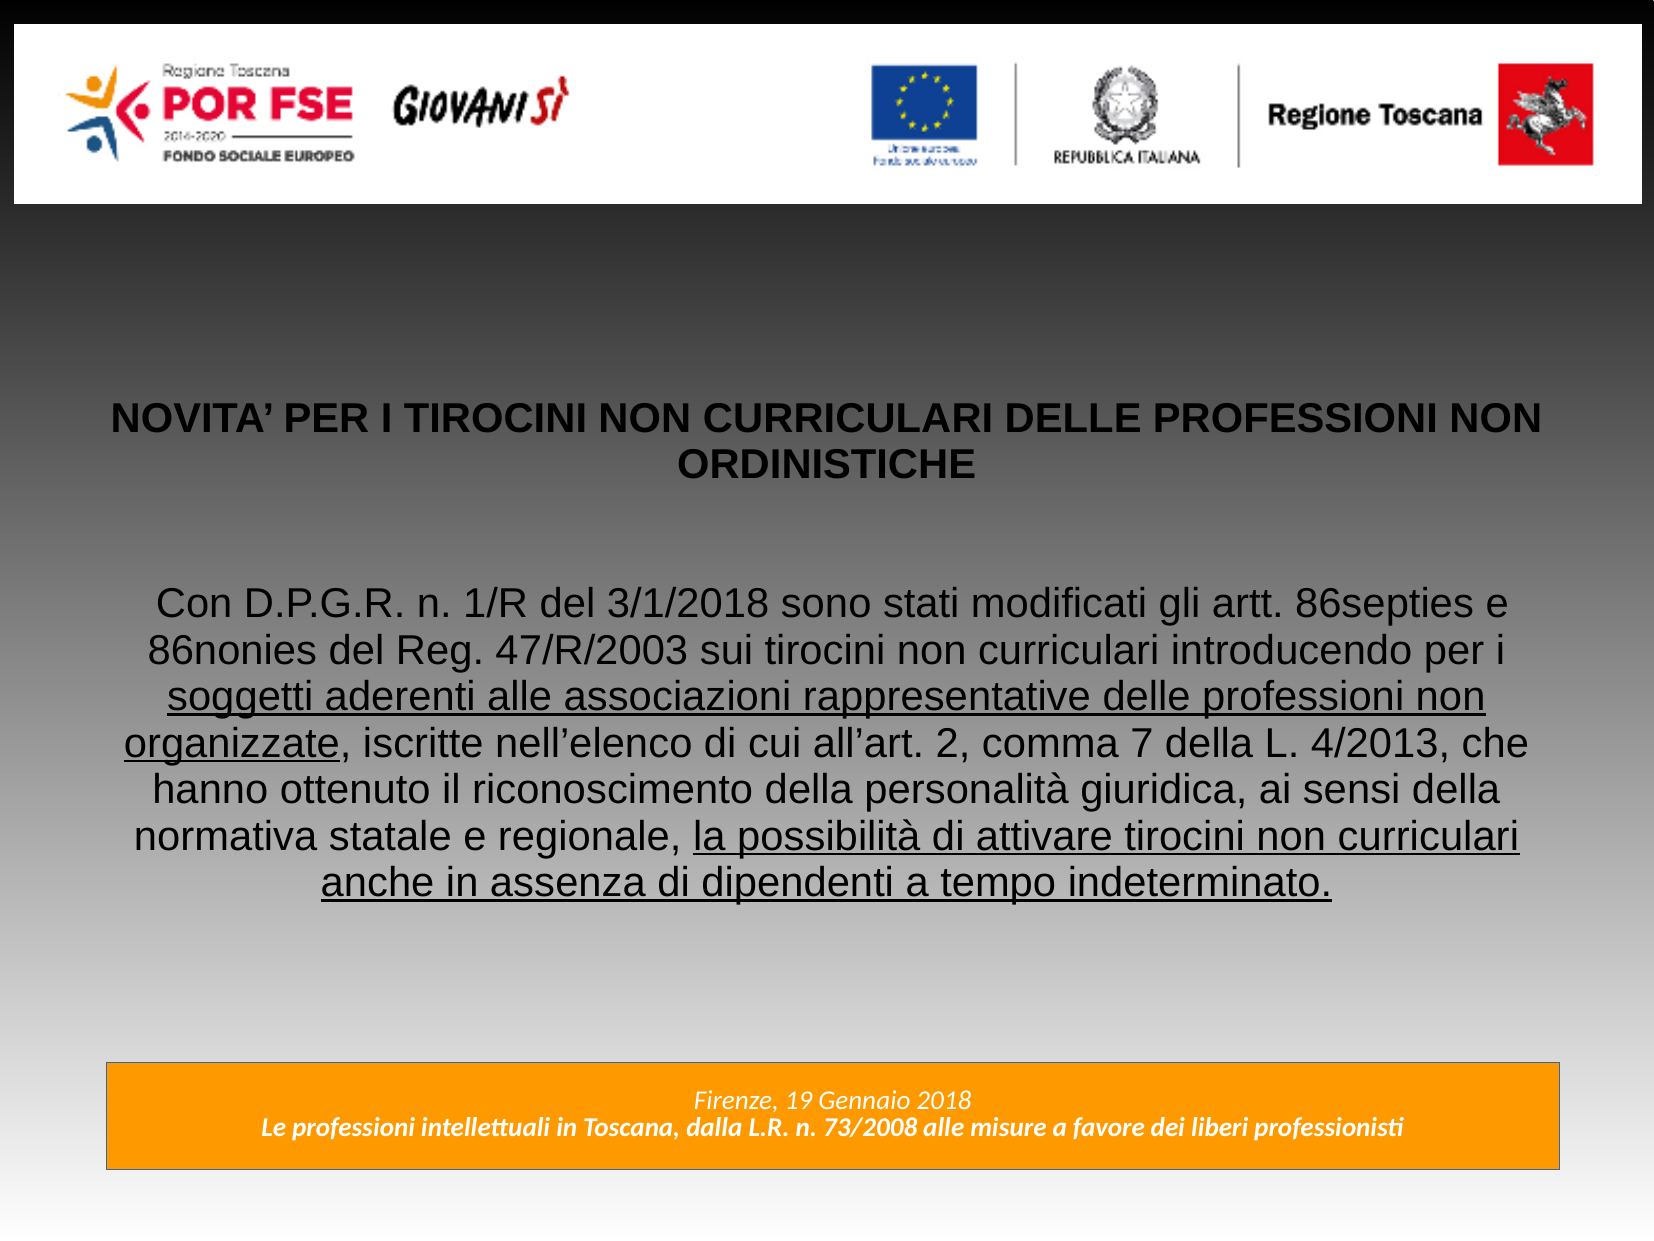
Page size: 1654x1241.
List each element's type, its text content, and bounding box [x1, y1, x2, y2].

subtitle NOVITA’ PER I TIROCINI NON CURRICULARI DELLE PROFESSIONI NON ORDINISTICHE Con D.P.G.R. n. 1/R del 3/1/2018 sono stati modificati gli artt. 86septies e 86nonies del Reg. 47/R/2003 sui tirocini non curriculari introducendo per i soggetti aderenti alle associazioni rappresentative delle professioni non organizzate, iscritte nell’elenco di cui all’art. 2, comma 7 della L. 4/2013, che hanno ottenuto il riconoscimento della personalità giuridica, ai sensi della normativa statale e regionale, la possibilità di attivare tirocini non curriculari anche in assenza di dipendenti a tempo indeterminato. [82, 208, 1571, 1092]
text_box Firenze, 19 Gennaio 2018 Le professioni intellettuali in Toscana, dalla L.R. n. 73/2008 alle misure a favore dei liberi professionisti [106, 1062, 1560, 1170]
picture [14, 24, 1642, 204]
